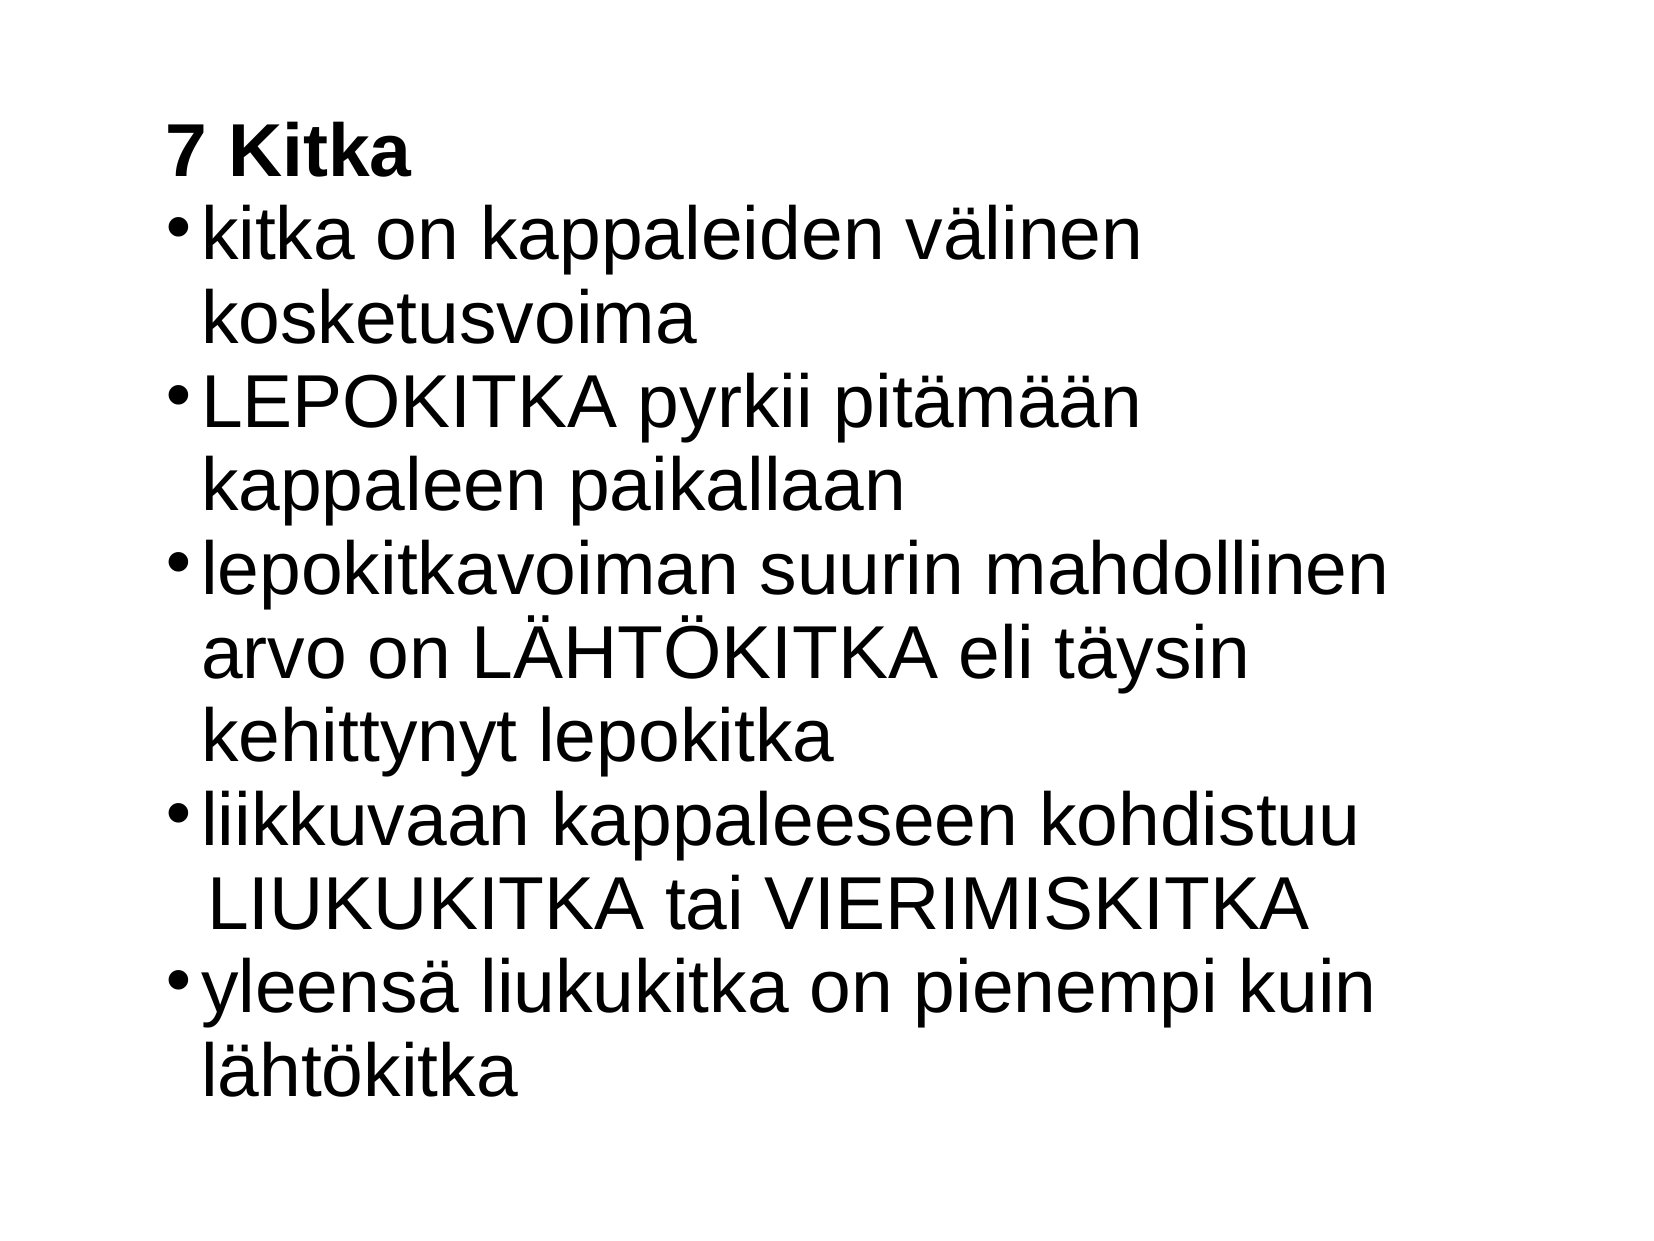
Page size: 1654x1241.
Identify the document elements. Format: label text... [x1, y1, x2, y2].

text_box 7 Kitka kitka on kappaleiden välinen kosketusvoima LEPOKITKA pyrkii pitämään kappaleen paikallaan lepokitkavoiman suurin mahdollinen arvo on LÄHTÖKITKA eli täysin kehittynyt lepokitka liikkuvaan kappaleeseen kohdistuu LIUKUKITKA tai VIERIMISKITKA yleensä liukukitka on pienempi kuin lähtökitka [151, 96, 1488, 1241]
